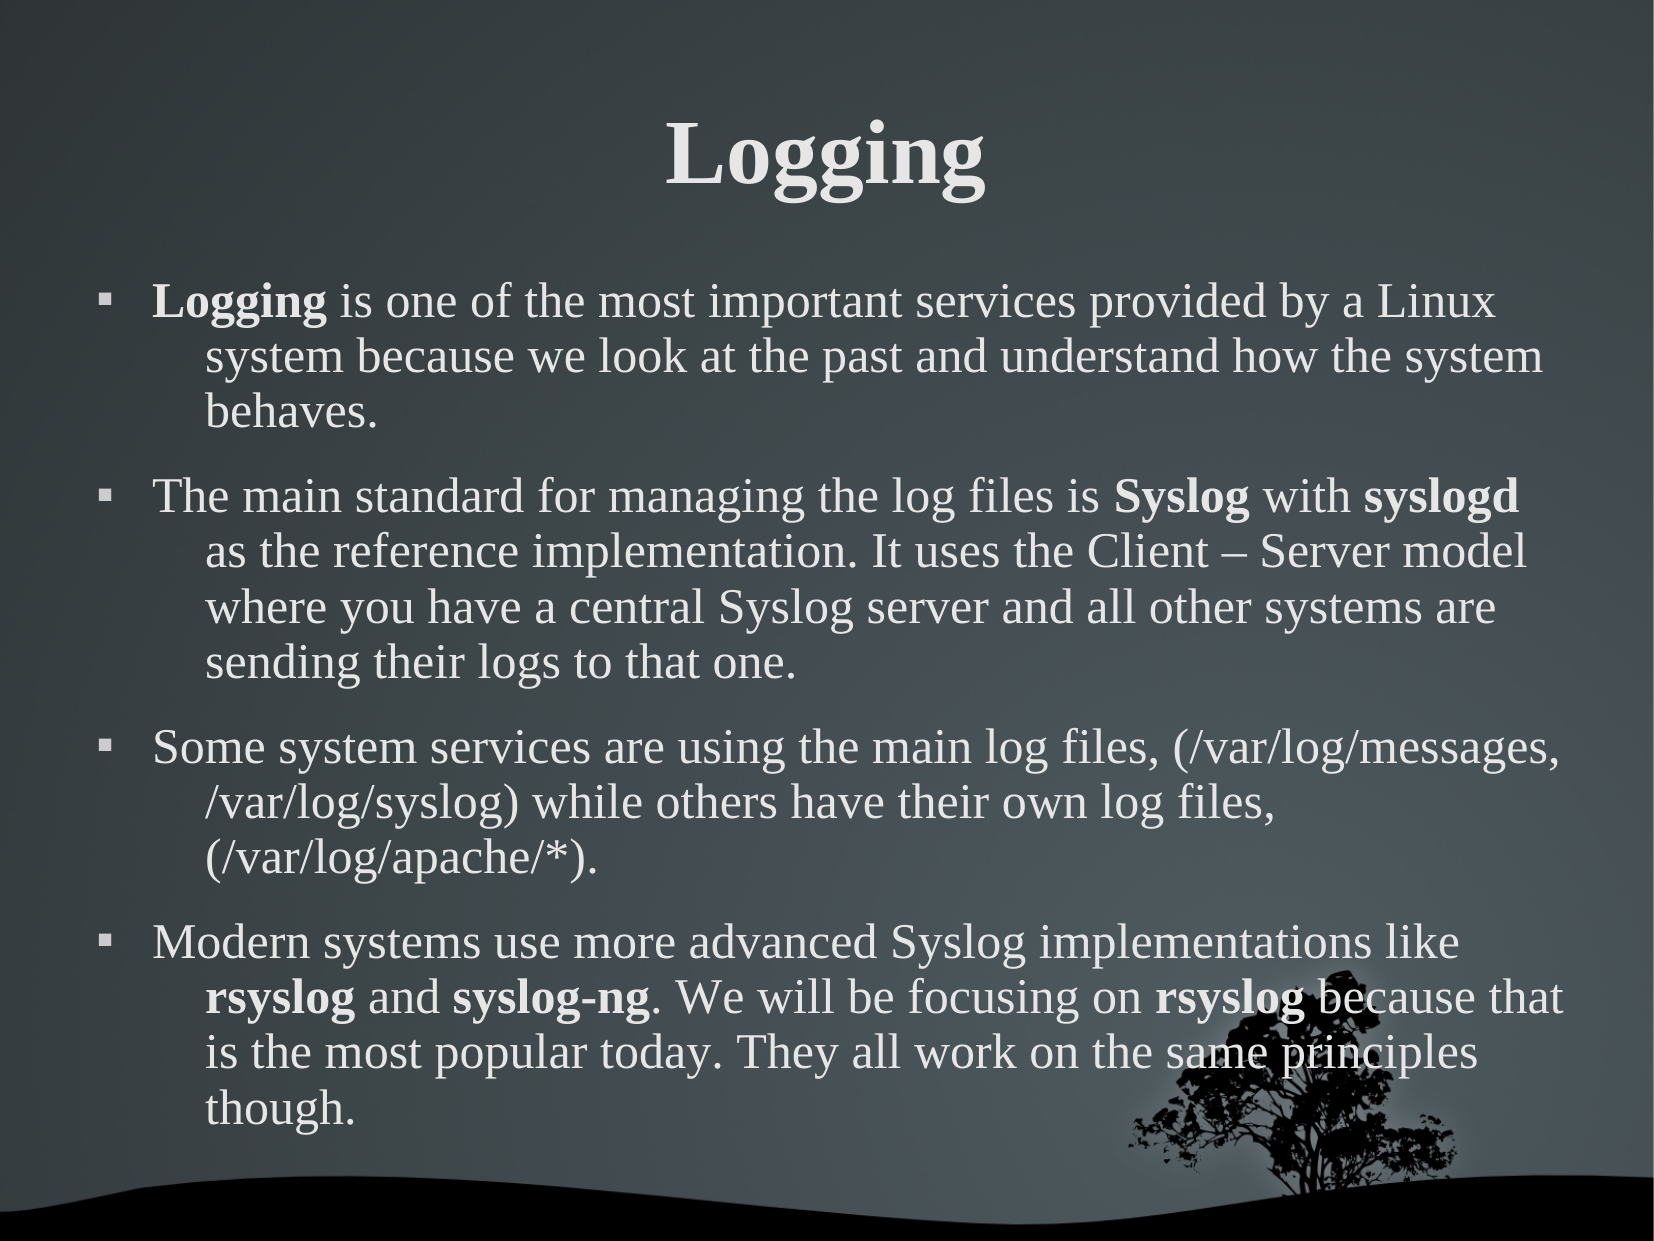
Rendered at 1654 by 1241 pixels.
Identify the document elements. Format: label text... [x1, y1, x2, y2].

title Logging [82, 33, 1571, 272]
list Logging is one of the most important services provided by a Linux system because we look at the past and understand how the system behaves. The main standard for managing the log files is Syslog with syslogd as the reference implementation. It uses the Client – Server model where you have a central Syslog server and all other systems are sending their logs to that one. Some system services are using the main log files, (/var/log/messages, /var/log/syslog) while others have their own log files, (/var/log/apache/*). Modern systems use more advanced Syslog implementations like rsyslog and syslog-ng. We will be focusing on rsyslog because that is the most popular today. They all work on the same principles though. [63, 272, 1571, 1218]
picture [0, 0, 1654, 1241]
